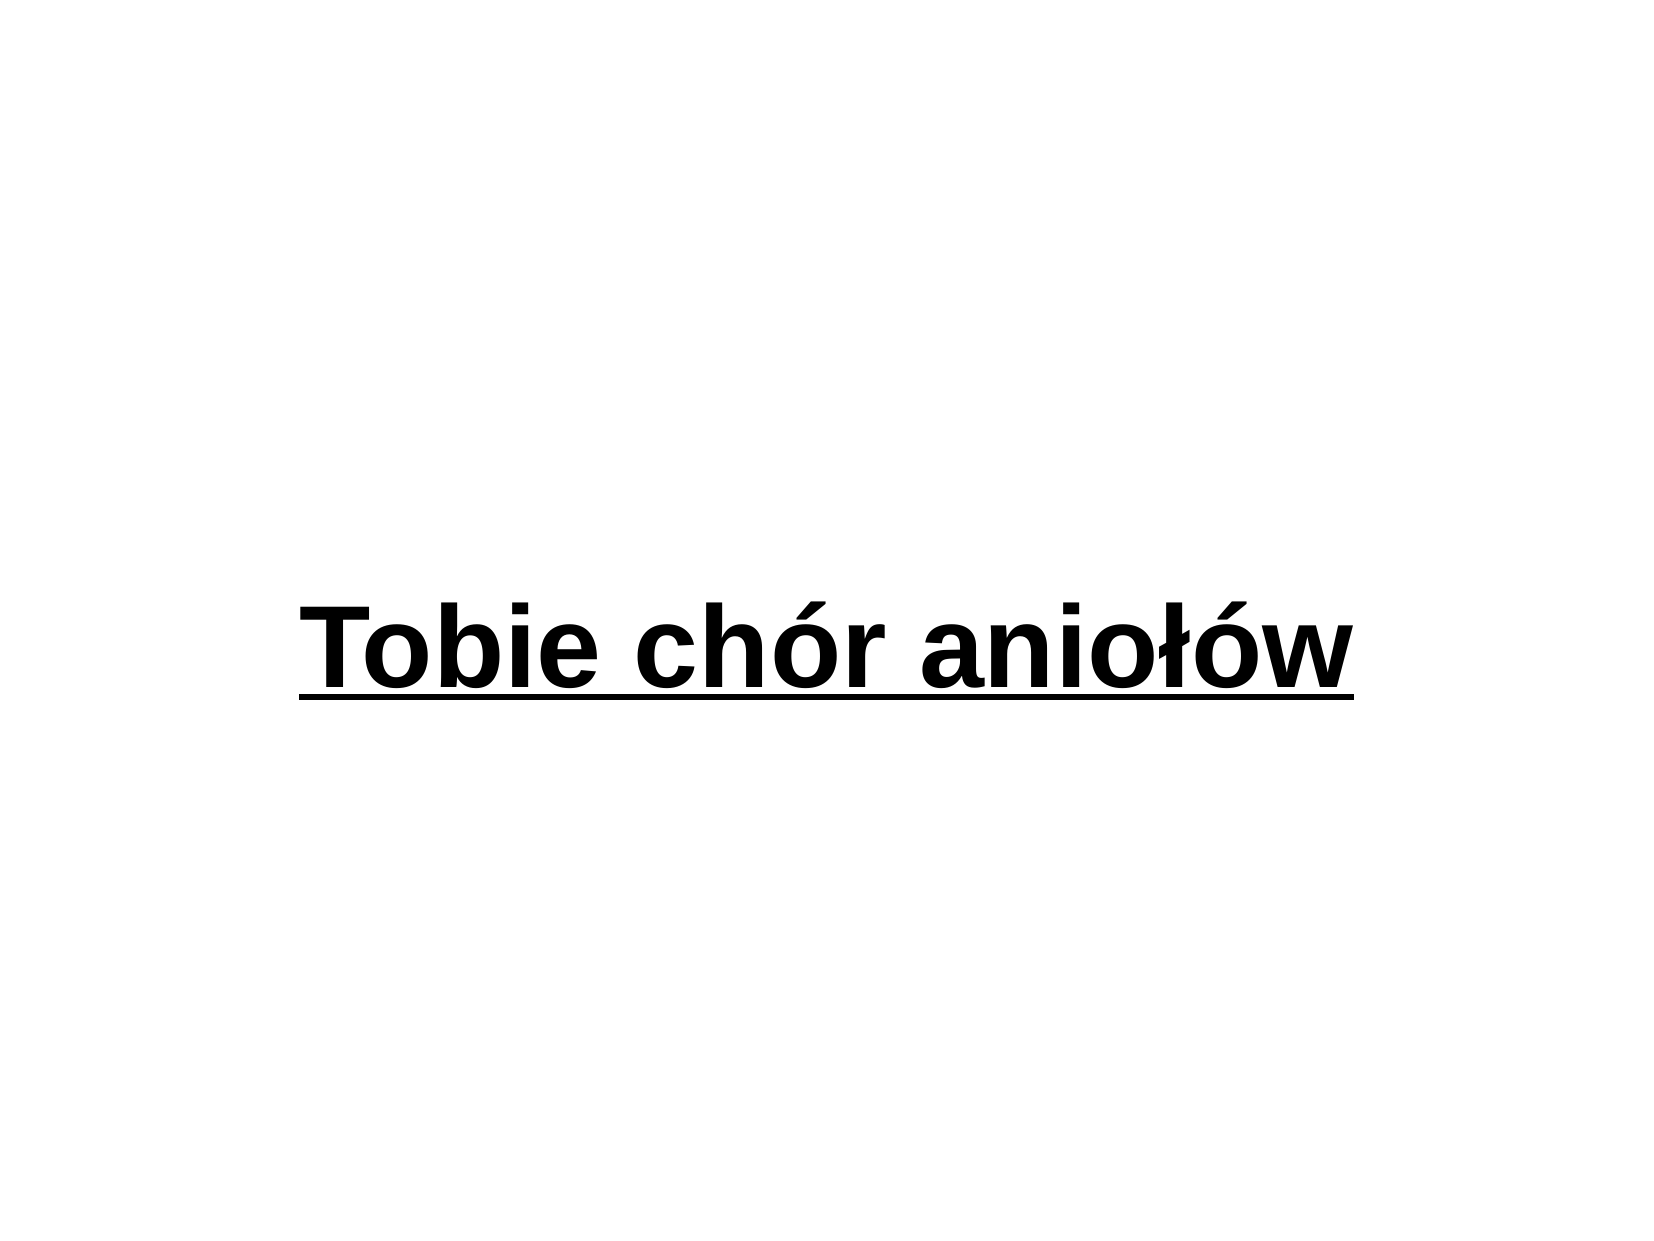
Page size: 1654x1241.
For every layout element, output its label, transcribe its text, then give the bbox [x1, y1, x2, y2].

subtitle Tobie chór aniołów [0, 0, 1654, 1229]
